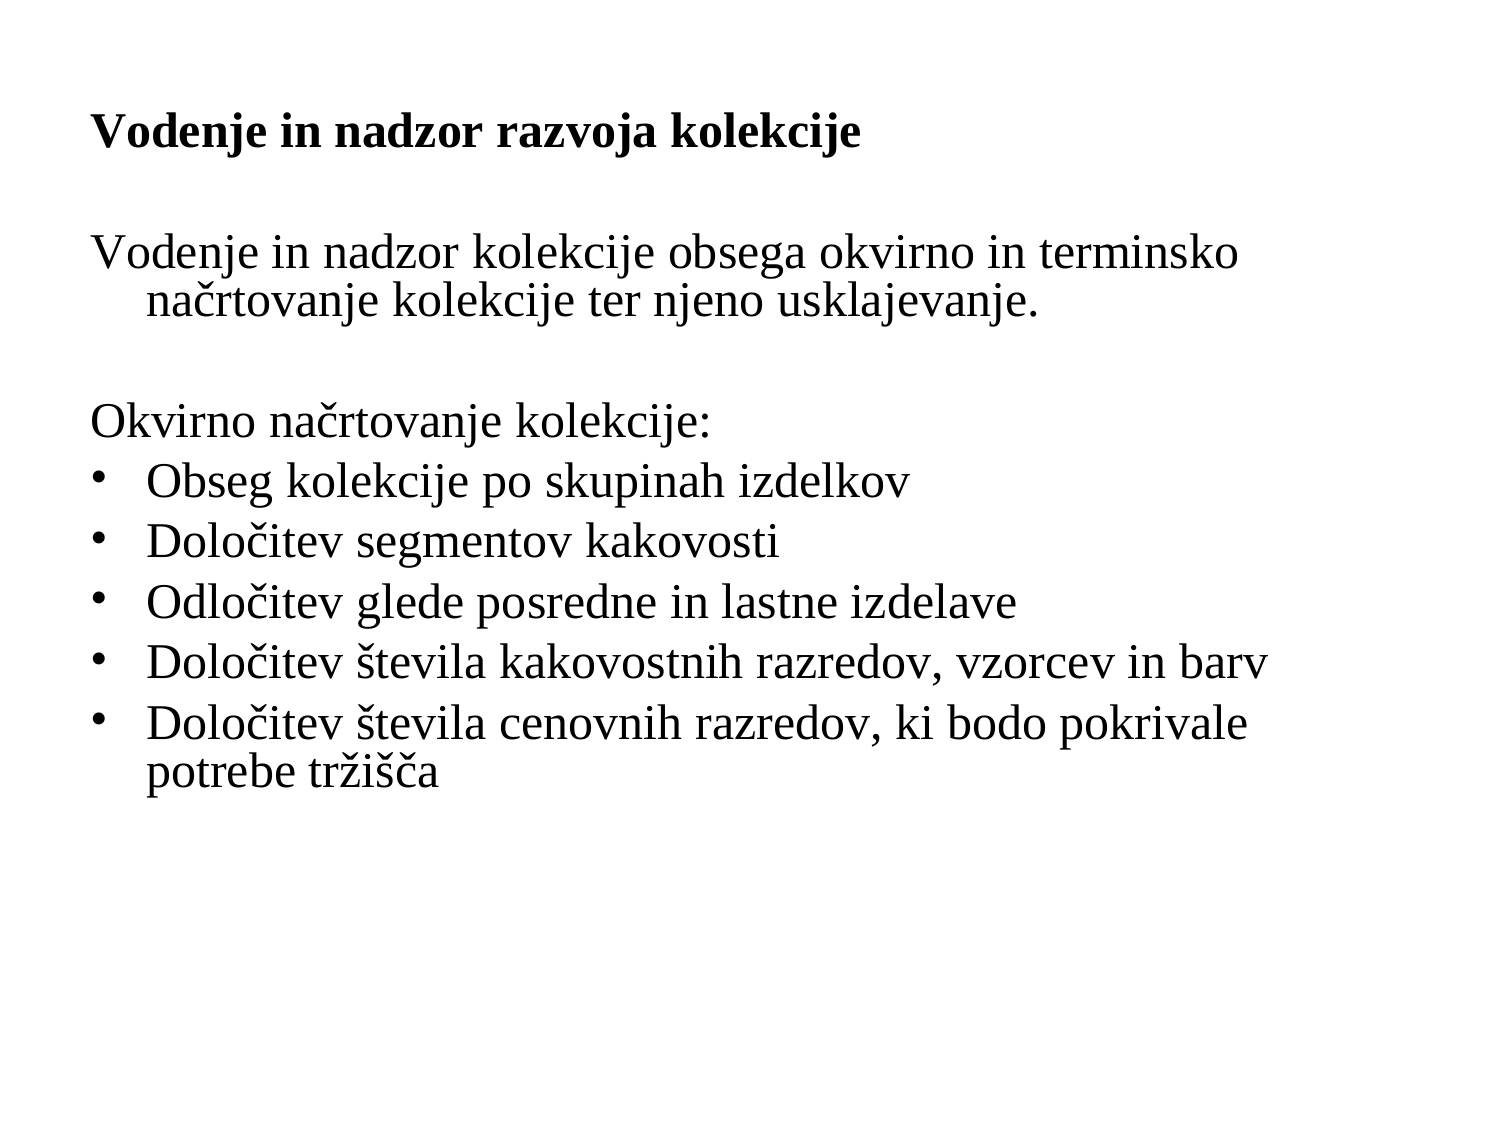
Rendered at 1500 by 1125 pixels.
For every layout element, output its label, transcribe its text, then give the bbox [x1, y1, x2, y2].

list Vodenje in nadzor razvoja kolekcije Vodenje in nadzor kolekcije obsega okvirno in terminsko načrtovanje kolekcije ter njeno usklajevanje. Okvirno načrtovanje kolekcije: Obseg kolekcije po skupinah izdelkov Določitev segmentov kakovosti Odločitev glede posredne in lastne izdelave Določitev števila kakovostnih razredov, vzorcev in barv Določitev števila cenovnih razredov, ki bodo pokrivale potrebe tržišča [75, 101, 1426, 1005]
